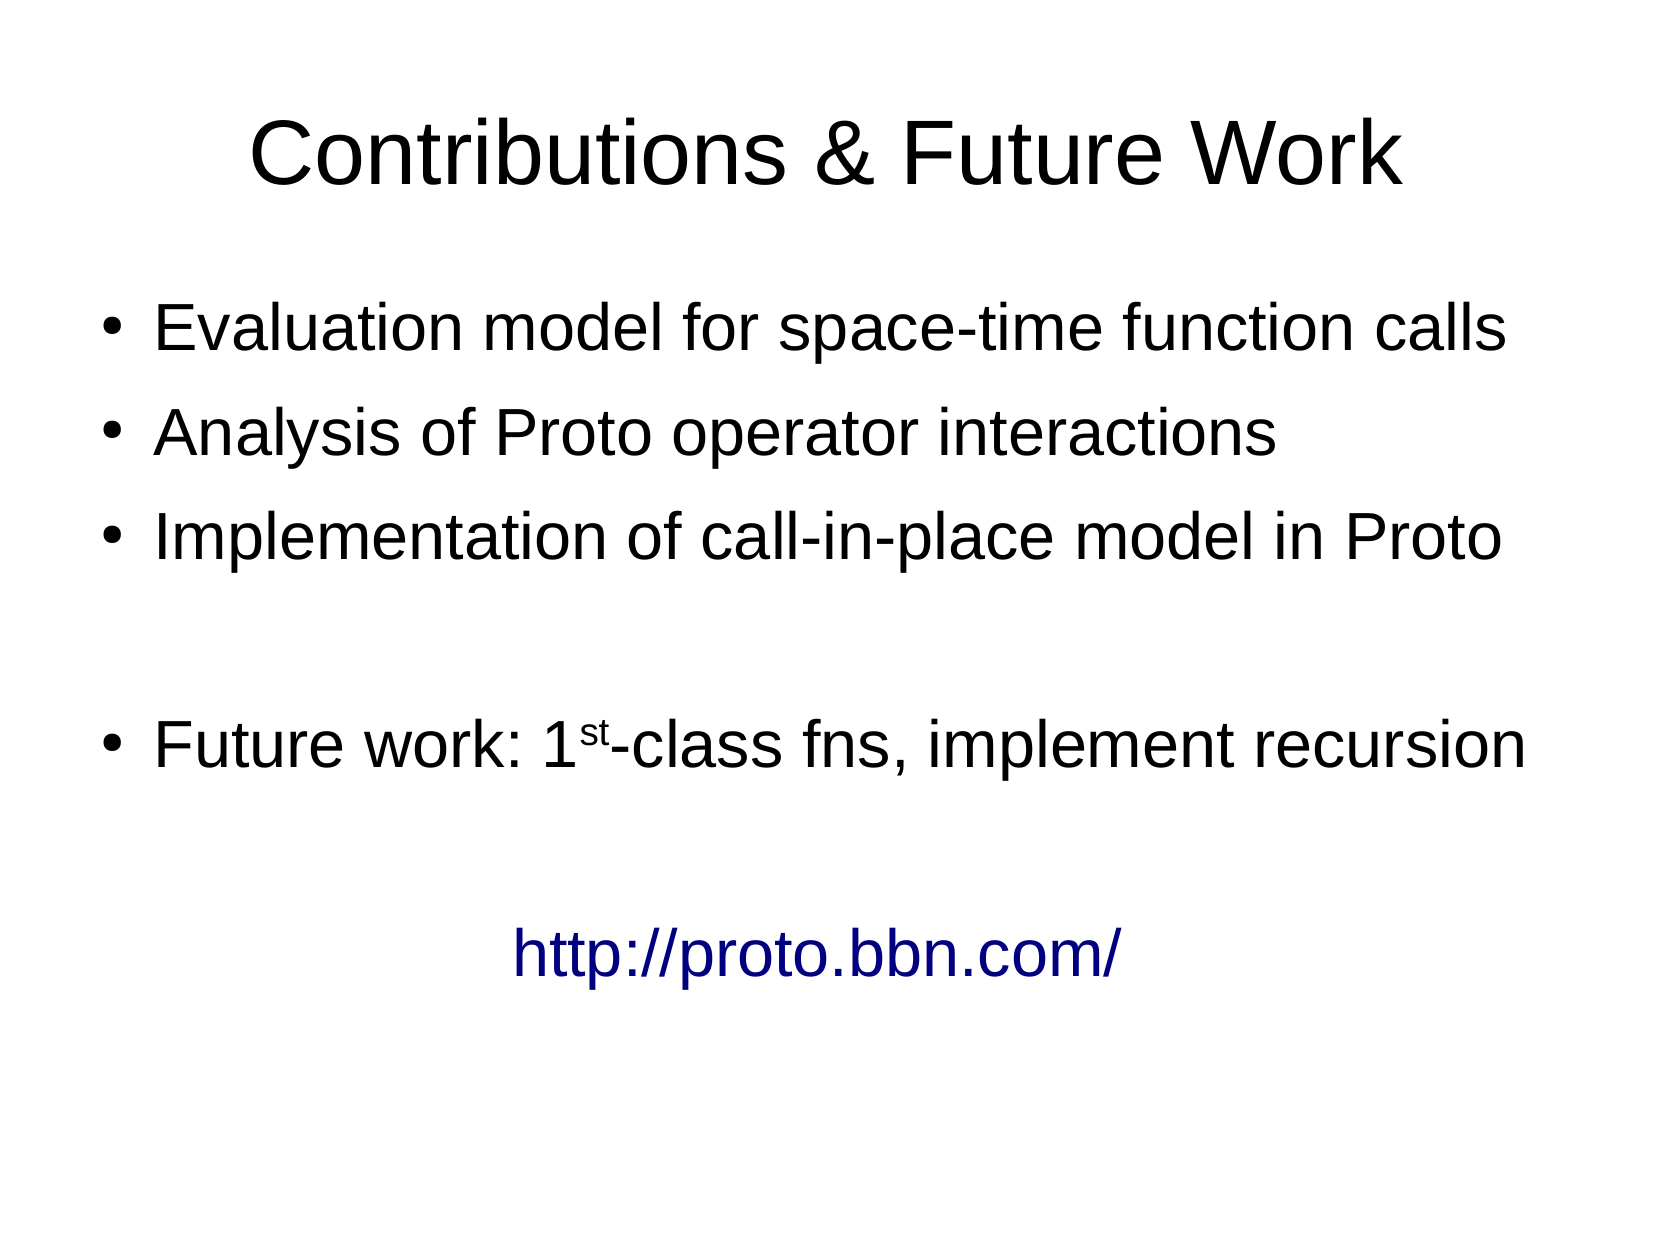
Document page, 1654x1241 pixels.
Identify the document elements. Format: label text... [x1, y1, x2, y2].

title Contributions & Future Work [82, 49, 1571, 257]
list Evaluation model for space-time function calls Analysis of Proto operator interactions Implementation of call-in-place model in Proto Future work: 1st-class fns, implement recursion http://proto.bbn.com/ [82, 290, 1571, 1094]
